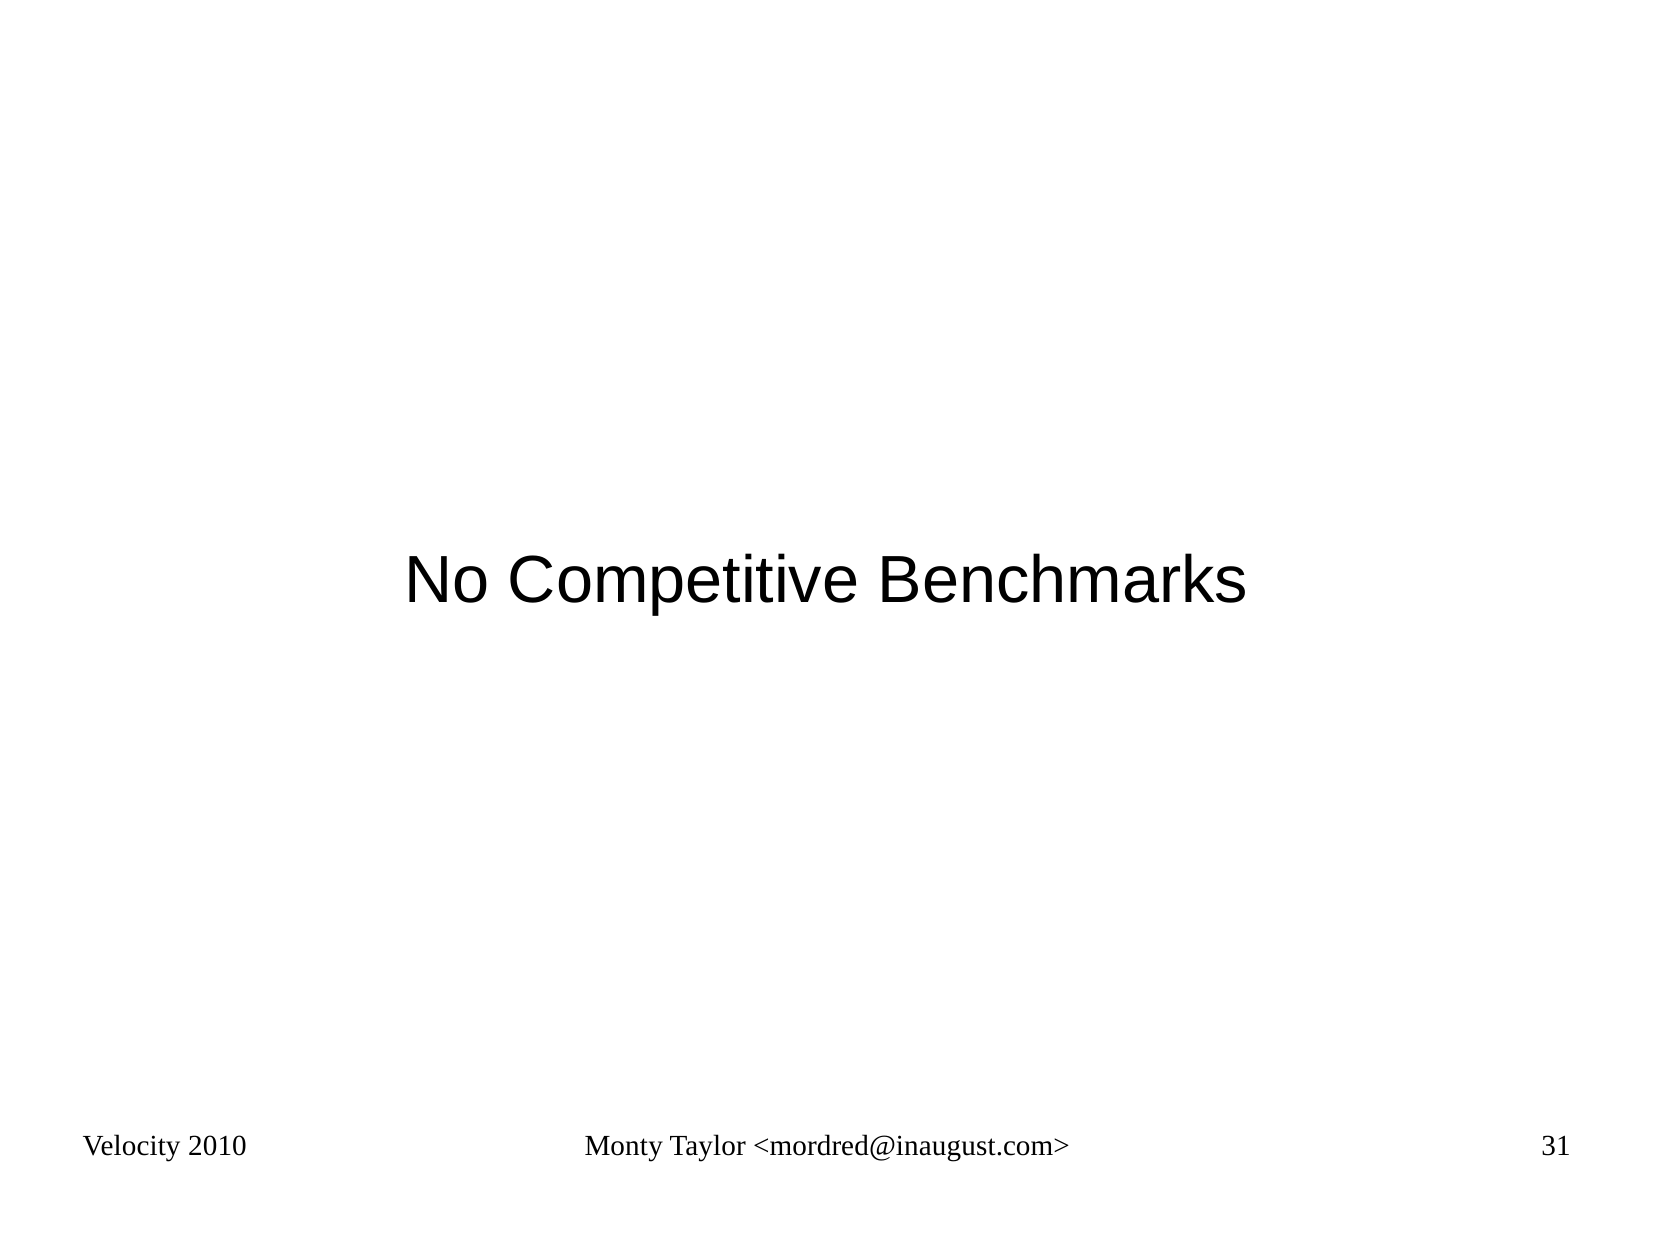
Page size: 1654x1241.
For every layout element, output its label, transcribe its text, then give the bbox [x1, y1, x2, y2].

subtitle No Competitive Benchmarks [82, 56, 1571, 1102]
